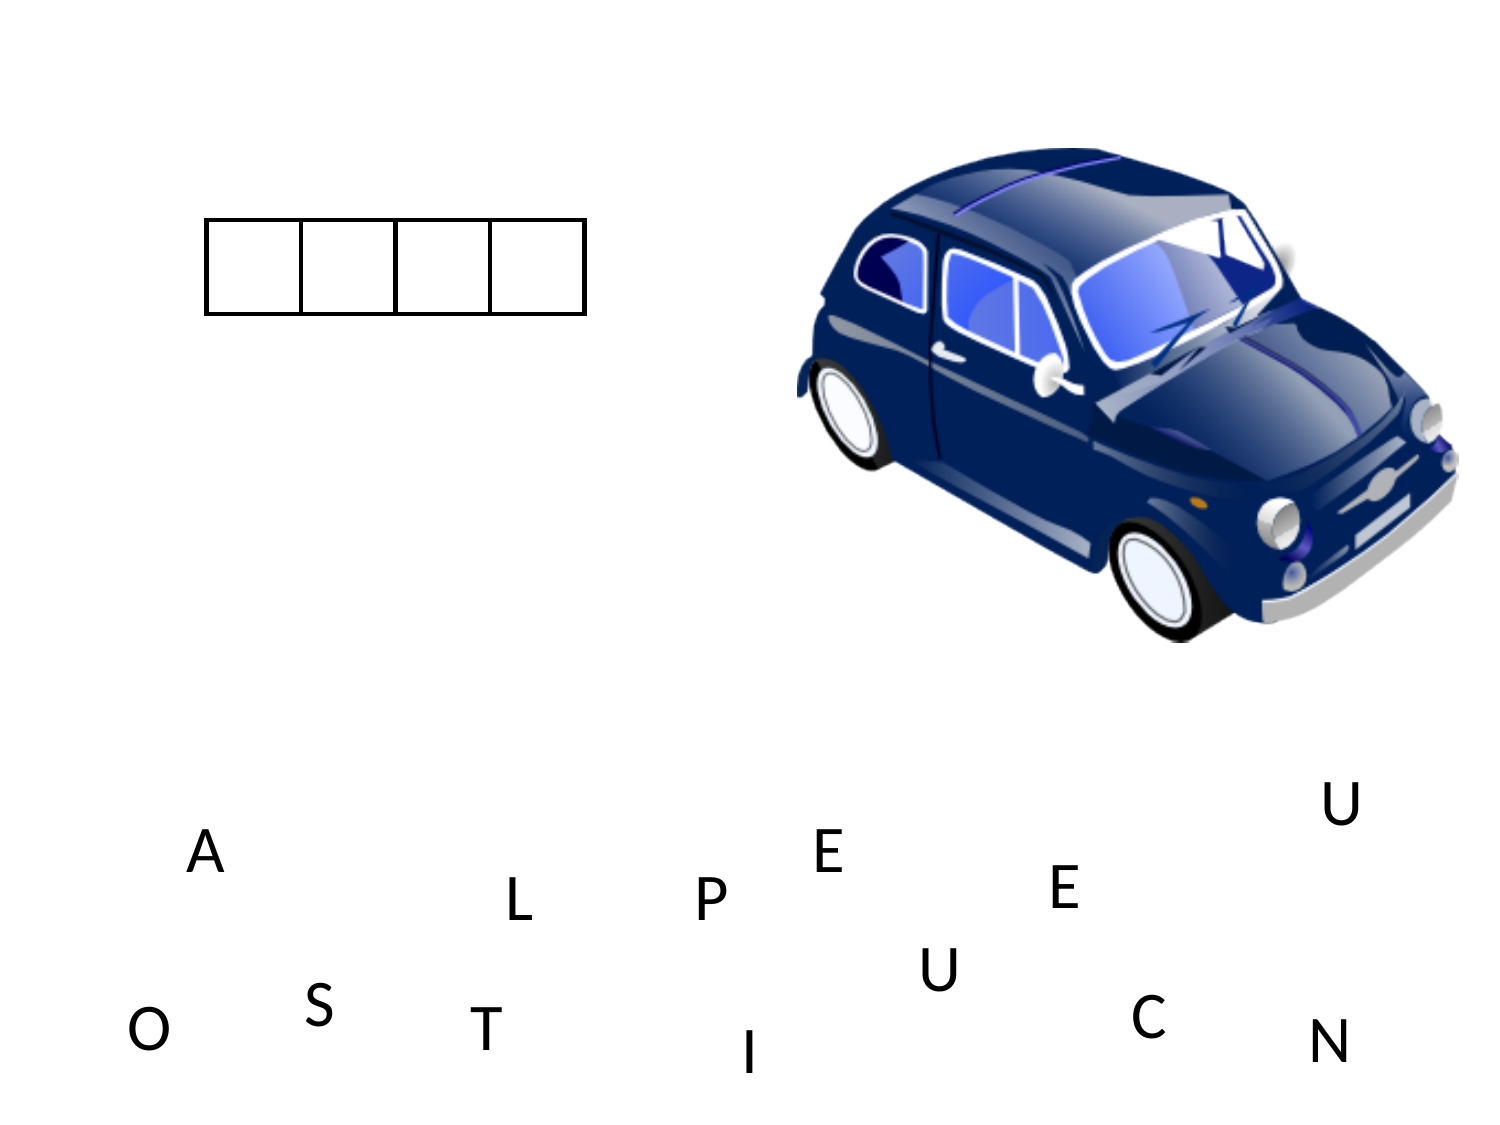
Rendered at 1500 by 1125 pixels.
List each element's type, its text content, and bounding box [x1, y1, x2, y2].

text_box L [490, 846, 549, 942]
text_box A [171, 798, 240, 895]
text_box E [1033, 834, 1097, 930]
text_box E [797, 798, 860, 895]
text_box S [289, 952, 351, 1048]
text_box T [455, 976, 518, 1072]
text_box P [679, 846, 744, 942]
text_box C [1116, 964, 1182, 1060]
text_box I [726, 999, 774, 1095]
text_box U [904, 916, 977, 1013]
picture [797, 148, 1459, 643]
text_box [206, 219, 585, 315]
text_box U [1305, 751, 1379, 847]
text_box O [112, 976, 187, 1072]
text_box N [1293, 987, 1367, 1084]
